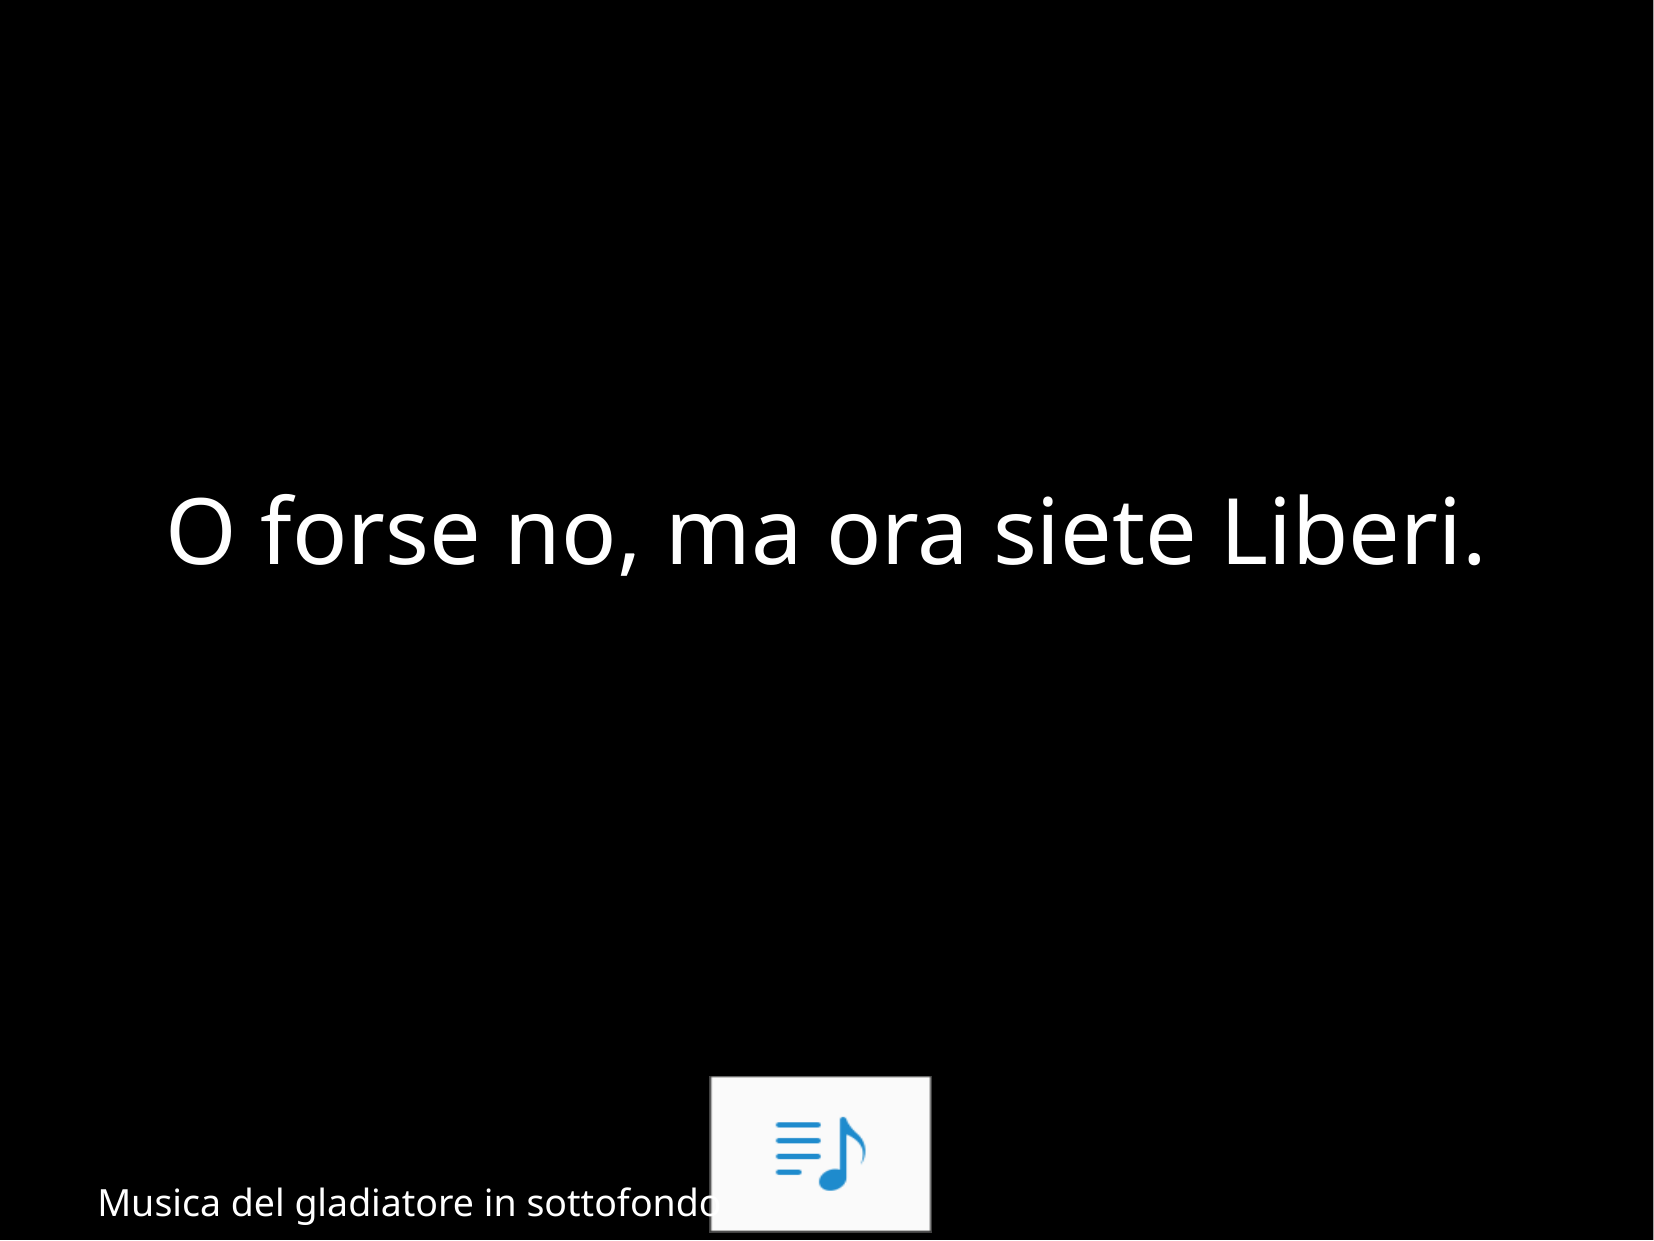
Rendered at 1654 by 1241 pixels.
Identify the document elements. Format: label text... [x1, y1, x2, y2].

text_box [708, 1074, 933, 1234]
text_box Musica del gladiatore in sottofondo [82, 1169, 839, 1227]
subtitle O forse no, ma ora siete Liberi. [82, 49, 1571, 1010]
